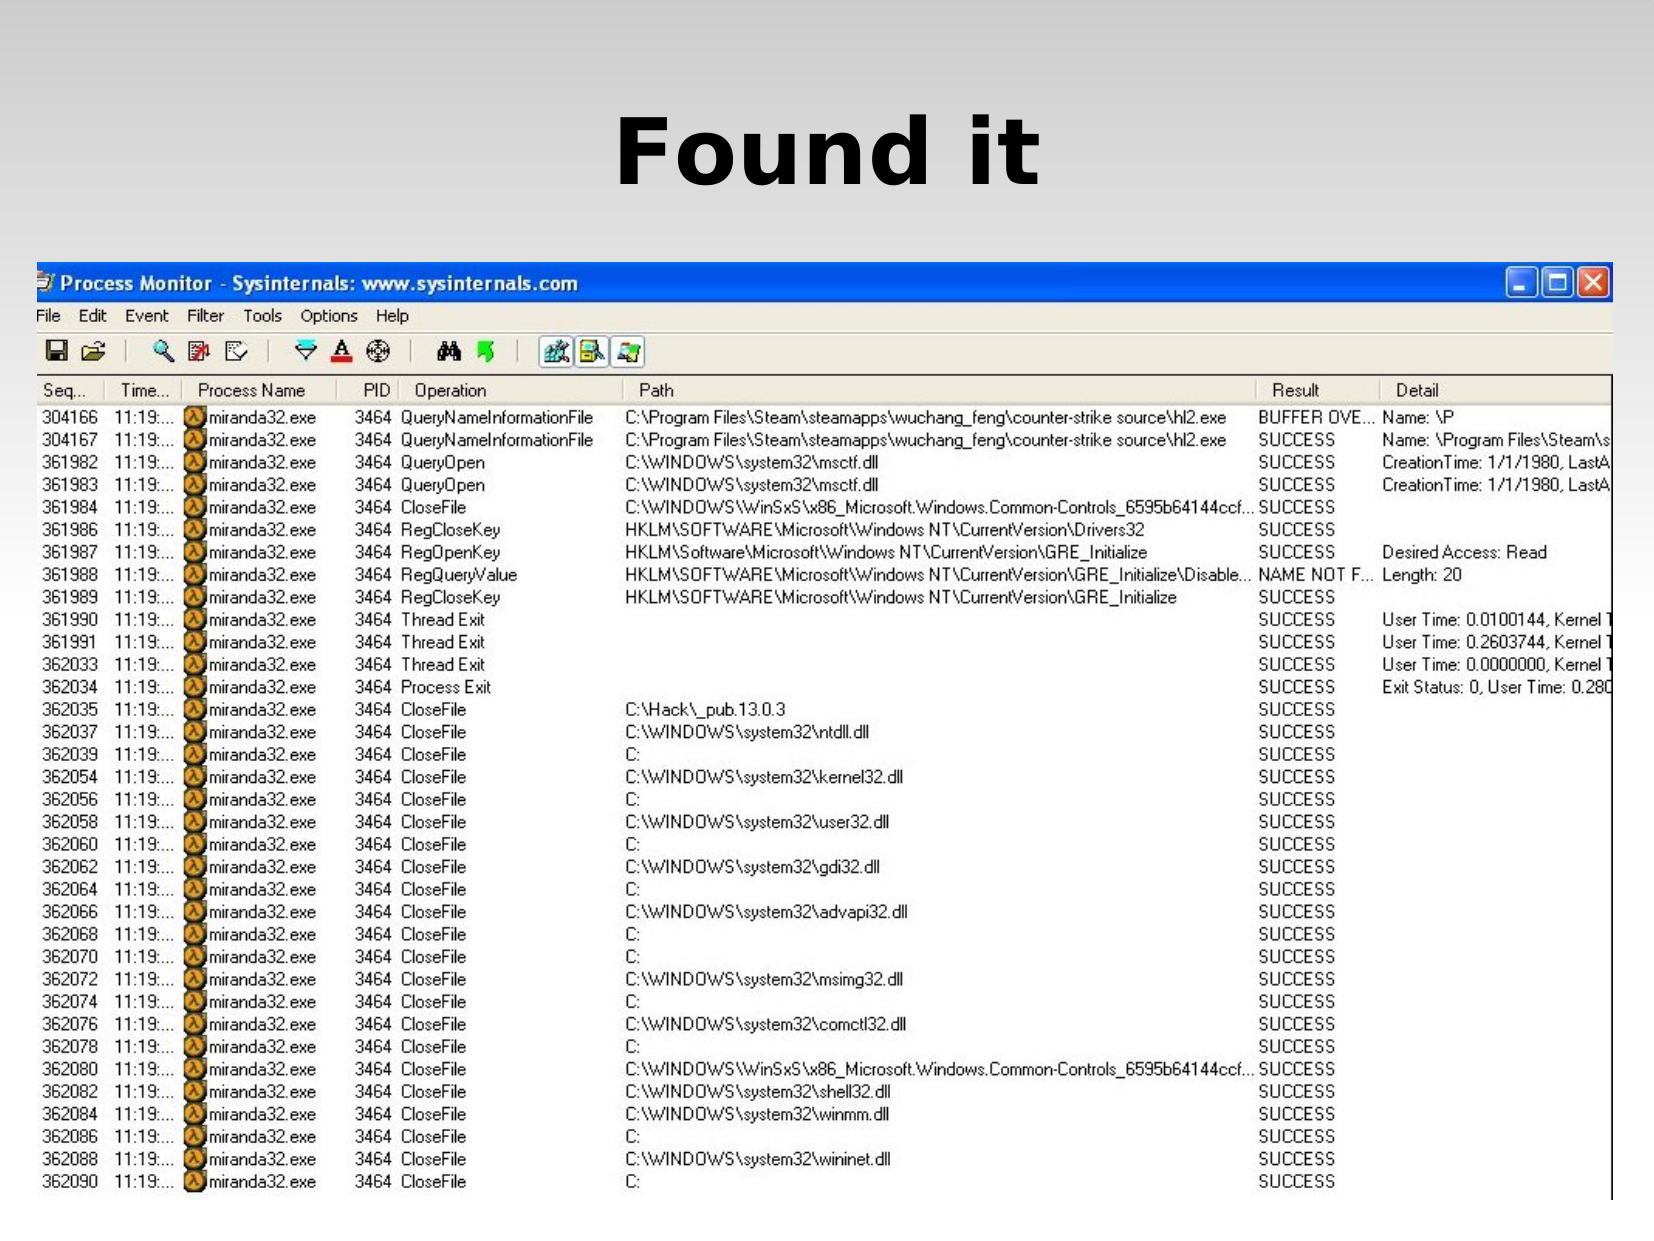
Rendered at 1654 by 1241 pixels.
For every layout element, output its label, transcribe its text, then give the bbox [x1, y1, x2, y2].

title Found it [82, 56, 1571, 250]
picture [37, 262, 1613, 1201]
